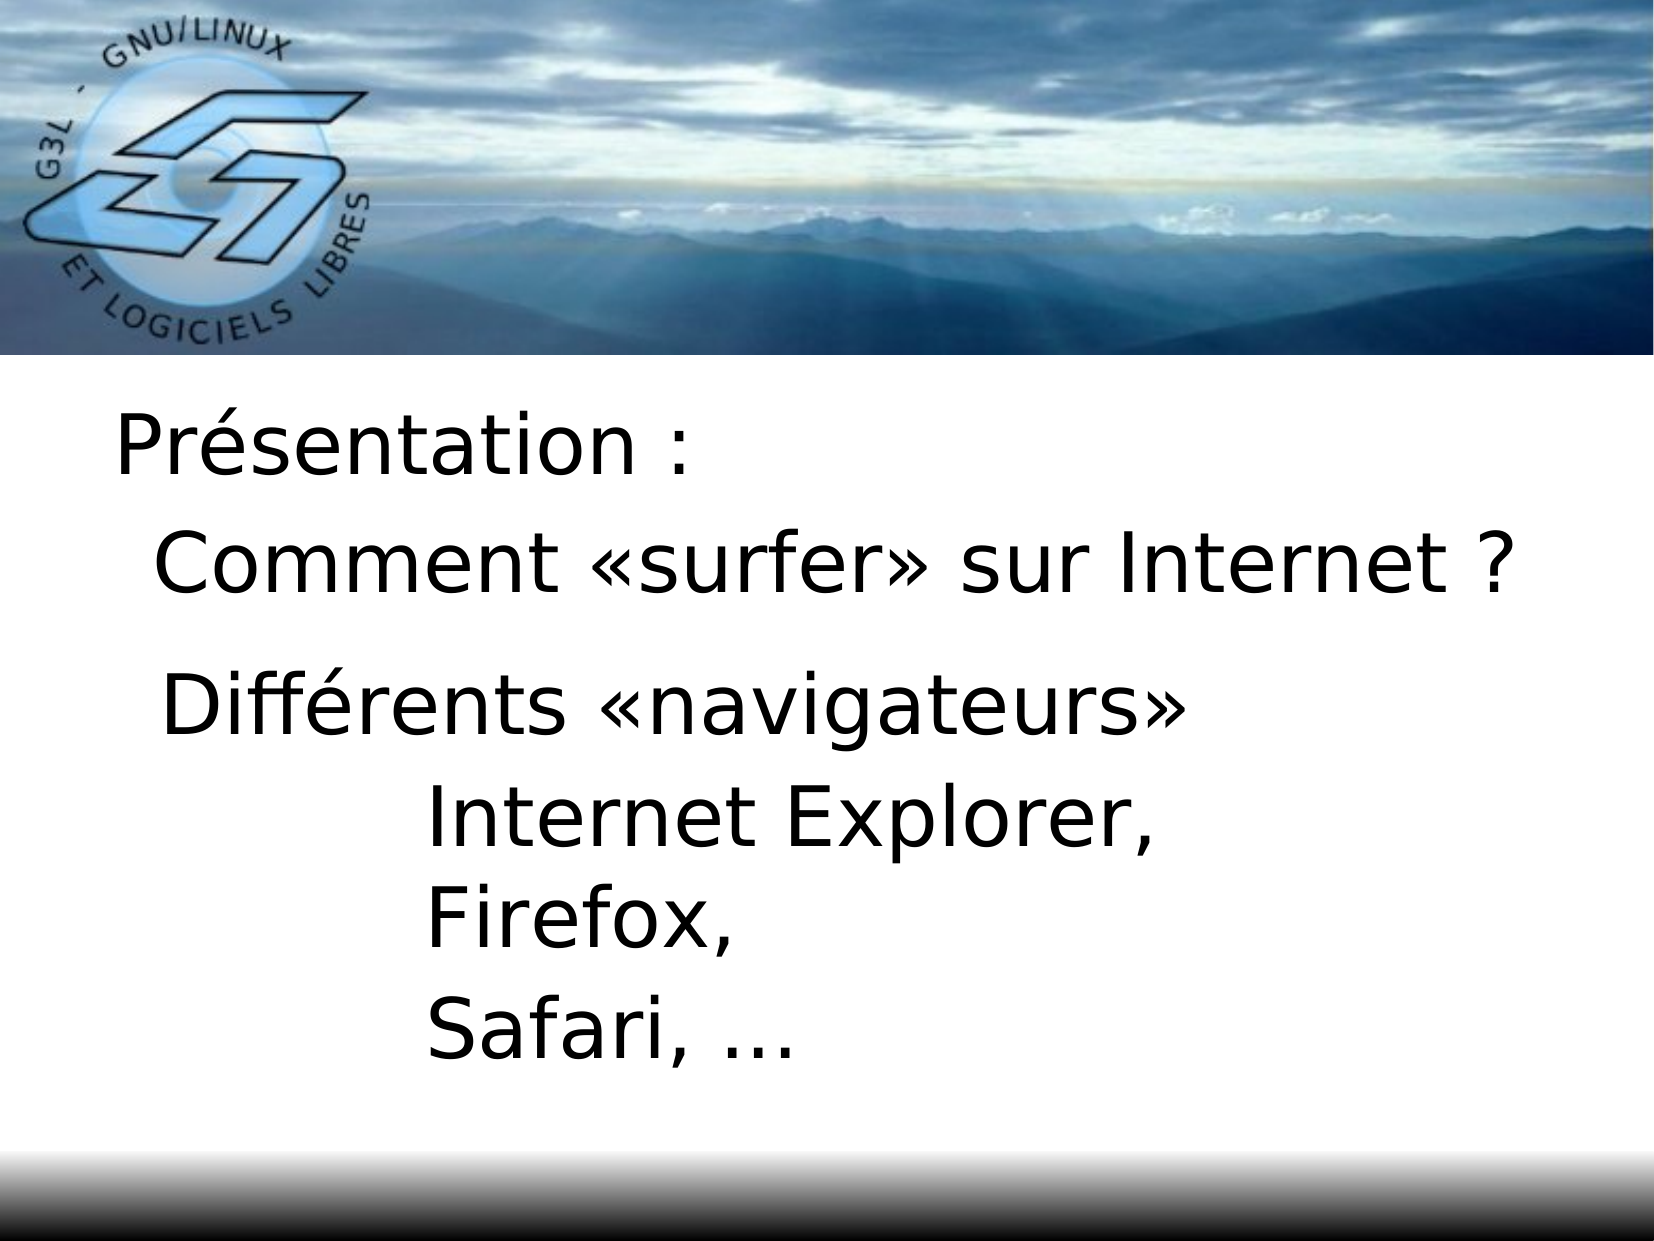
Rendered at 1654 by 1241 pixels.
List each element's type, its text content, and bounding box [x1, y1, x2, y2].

text_box [0, 1151, 1654, 1241]
text_box Présentation : [98, 390, 710, 502]
text_box Internet Explorer, [383, 762, 1204, 875]
text_box Comment «surfer» sur Internet ? [111, 508, 1565, 621]
text_box Safari, ... [383, 974, 844, 1087]
text_box Firefox, [383, 862, 783, 974]
text_box Différents «navigateurs» [118, 649, 1238, 762]
picture [0, 0, 1654, 355]
